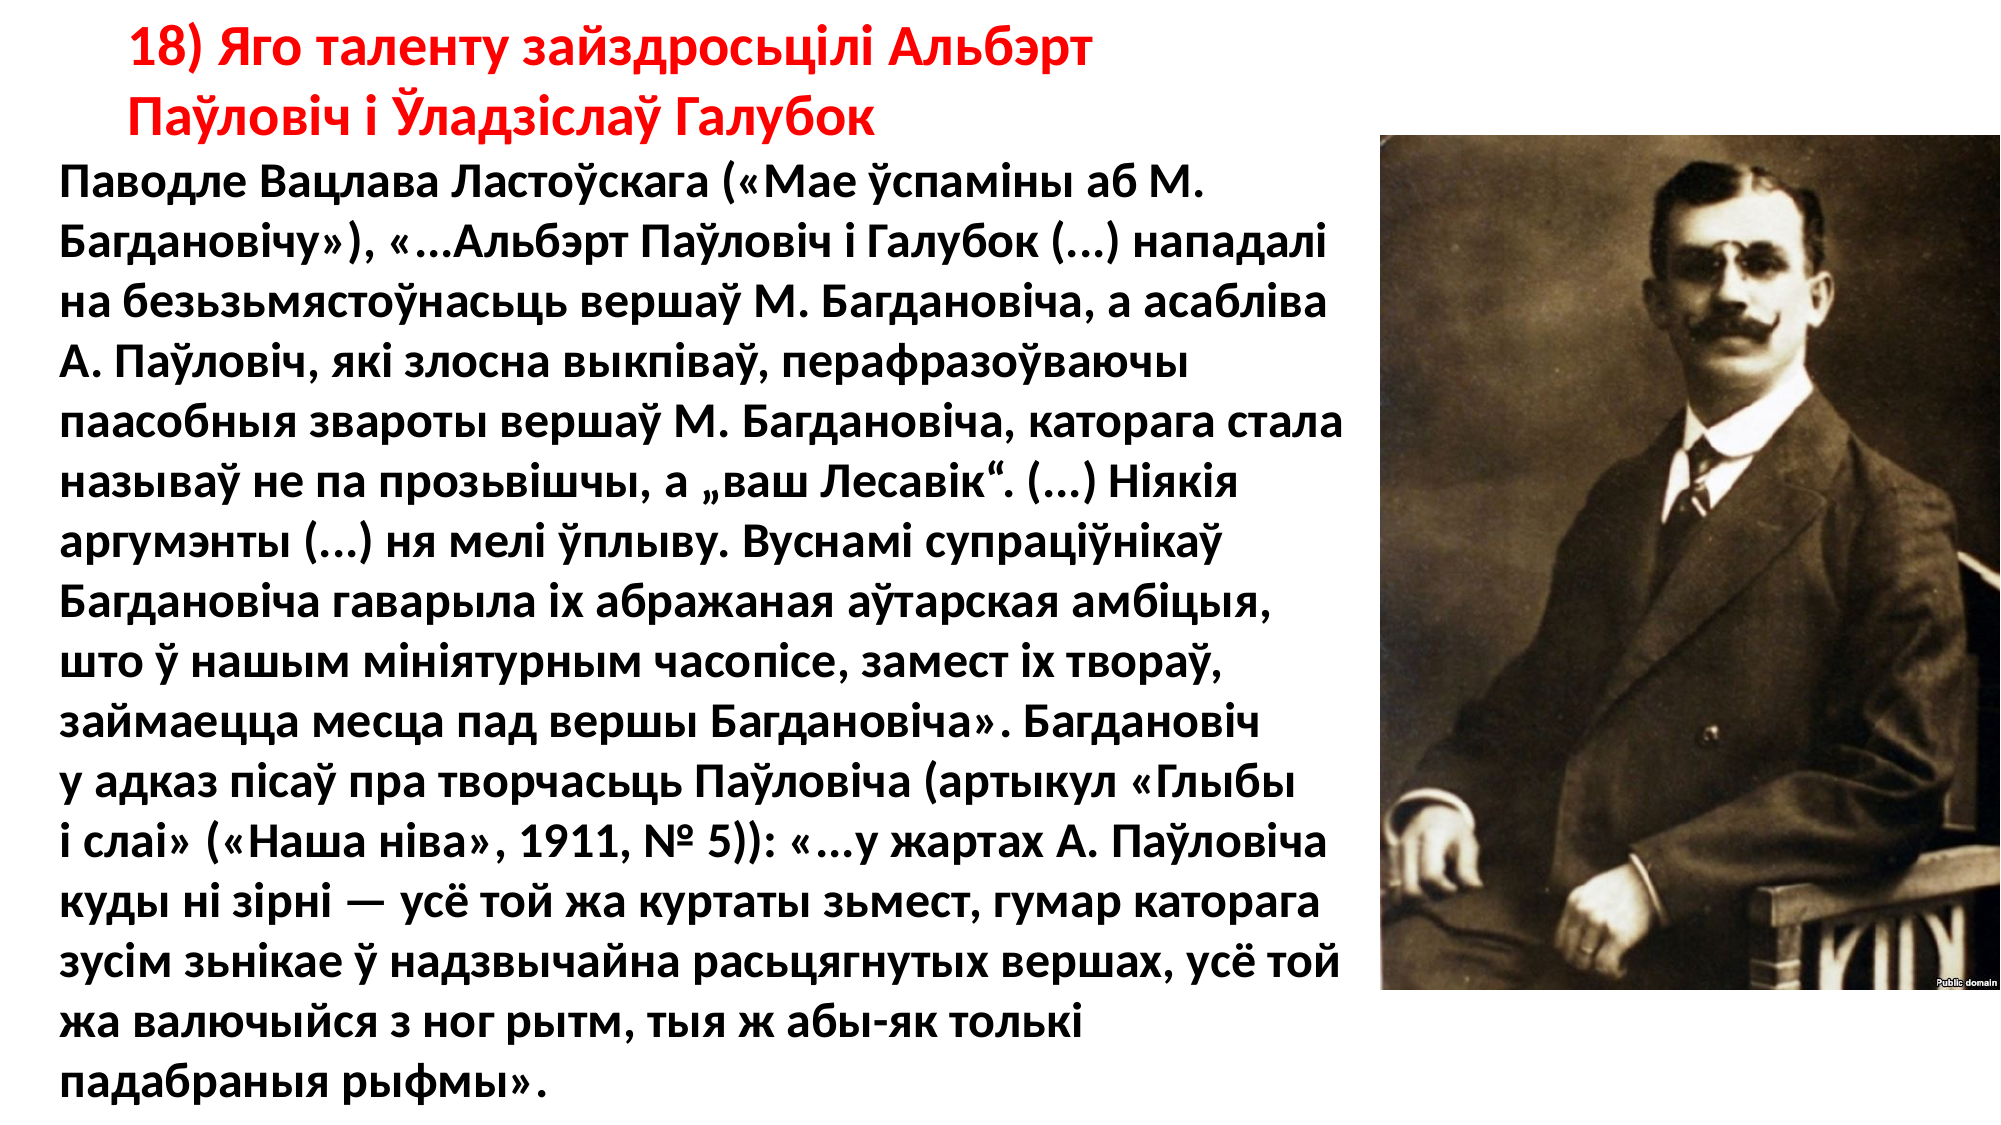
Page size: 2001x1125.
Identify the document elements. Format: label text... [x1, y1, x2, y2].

text_box 18) Яго таленту зайздросьцілі Альбэрт Паўловіч і Ўладзіслаў Галубок [113, 0, 1127, 140]
picture [1380, 135, 2000, 990]
text_box Паводле Вацлава Ластоўскага («Мае ўспаміны аб М. Багдановічу»), «...Альбэрт Паўловіч і Галубок (...) нападалі на безьзьмястоўнасьць вершаў М. Багдановіча, а асабліва А. Паўловіч, які злосна выкпіваў, перафразоўваючы паасобныя звароты вершаў М. Багдановіча, каторага стала называў не па прозьвішчы, а „ваш Лесавік“. (...) Ніякія аргумэнты (...) ня мелі ўплыву. Вуснамі супраціўнікаў Багдановіча гаварыла іх абражаная аўтарская амбіцыя, што ў нашым мініятурным часопісе, замест іх твораў, займаецца месца пад вершы Багдановіча». Багдановіч у адказ пісаў пра творчасьць Паўловіча (артыкул «Глыбы і слаі» («Наша ніва», 1911, № 5)): «...у жартах А. Паўловіча куды ні зірні — усё той жа куртаты зьмест, гумар каторага зусім зьнікае ў надзвычайна расьцягнутых вершах, усё той жа валючыйся з ног рытм, тыя ж абы-як толькі падабраныя рыфмы». [45, 140, 1380, 1116]
